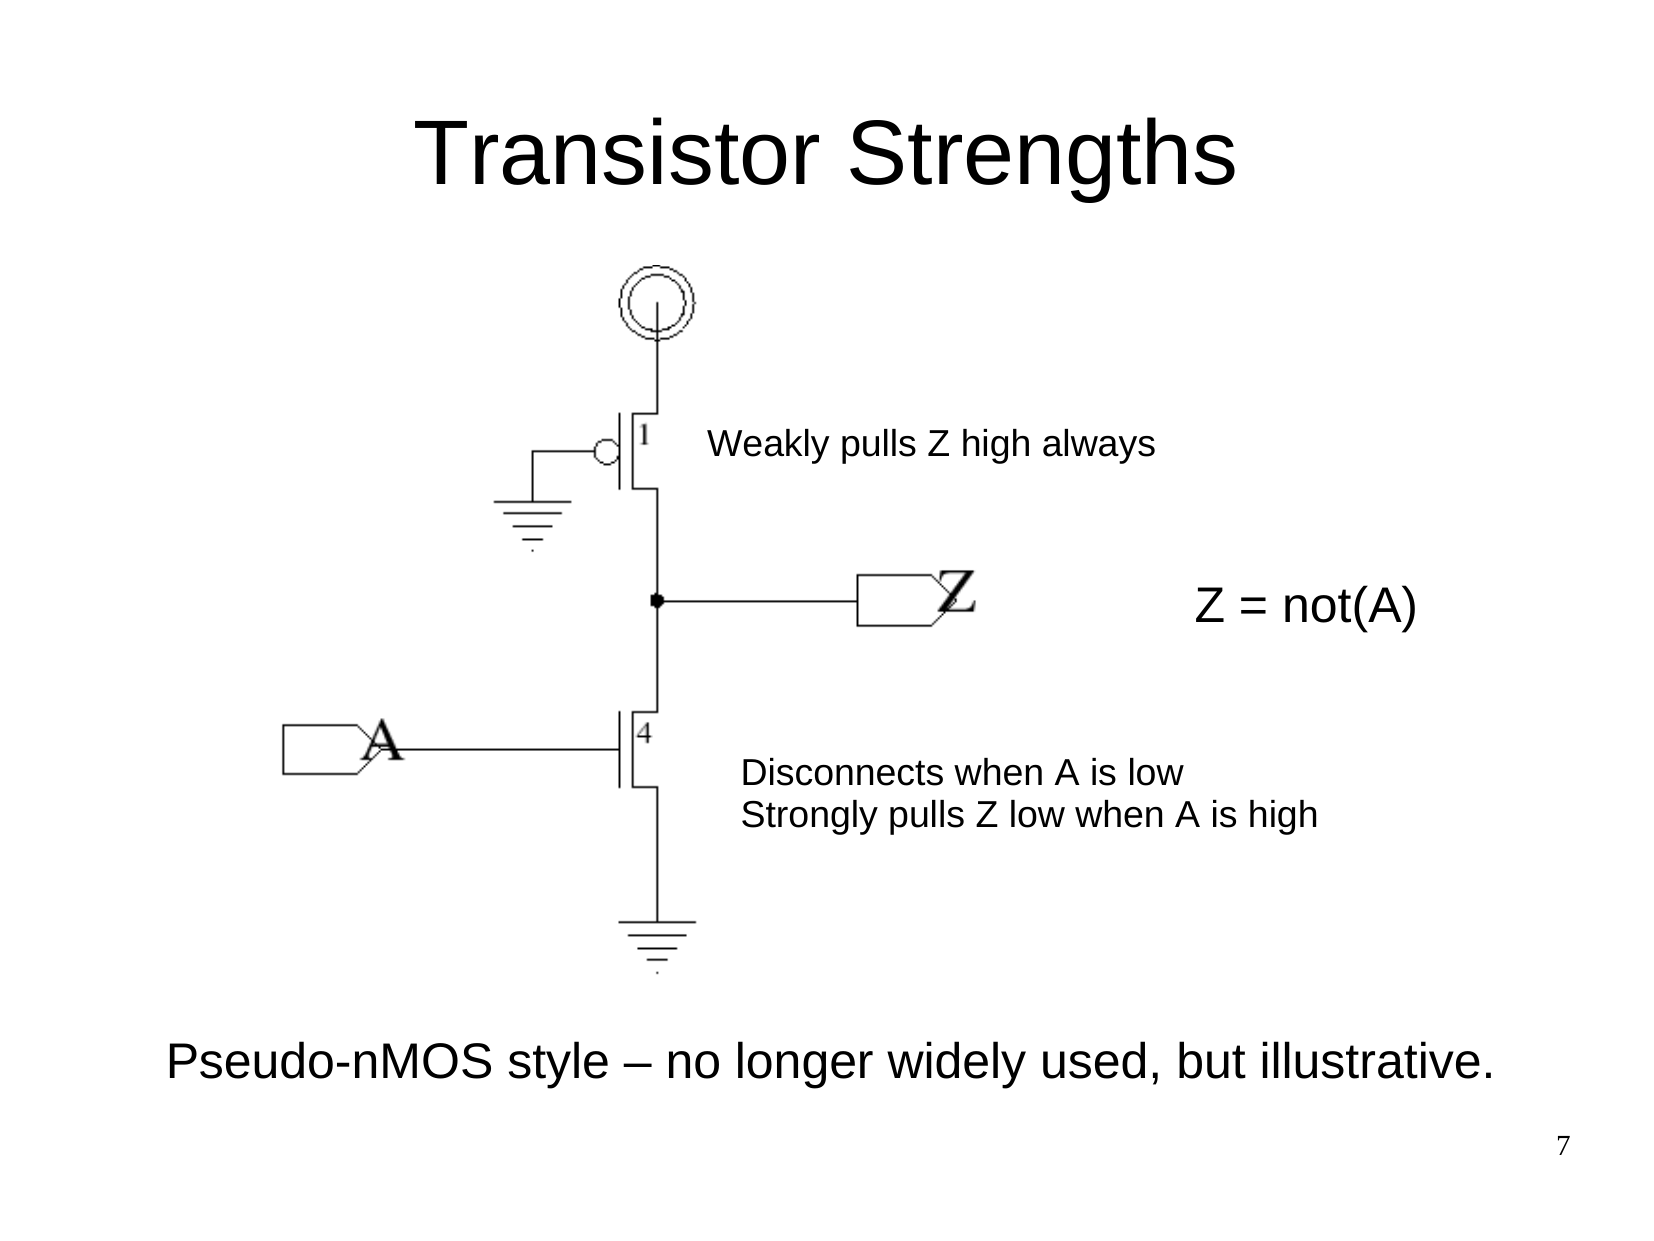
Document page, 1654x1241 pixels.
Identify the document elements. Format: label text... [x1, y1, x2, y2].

title Transistor Strengths [82, 56, 1571, 250]
text_box Weakly pulls Z high always [692, 415, 1173, 473]
text_box Z = not(A) [1179, 569, 1429, 641]
text_box Disconnects when A is low Strongly pulls Z low when A is high [725, 744, 1337, 843]
picture [279, 265, 993, 978]
text_box Pseudo-nMOS style – no longer widely used, but illustrative. [146, 1021, 1490, 1102]
